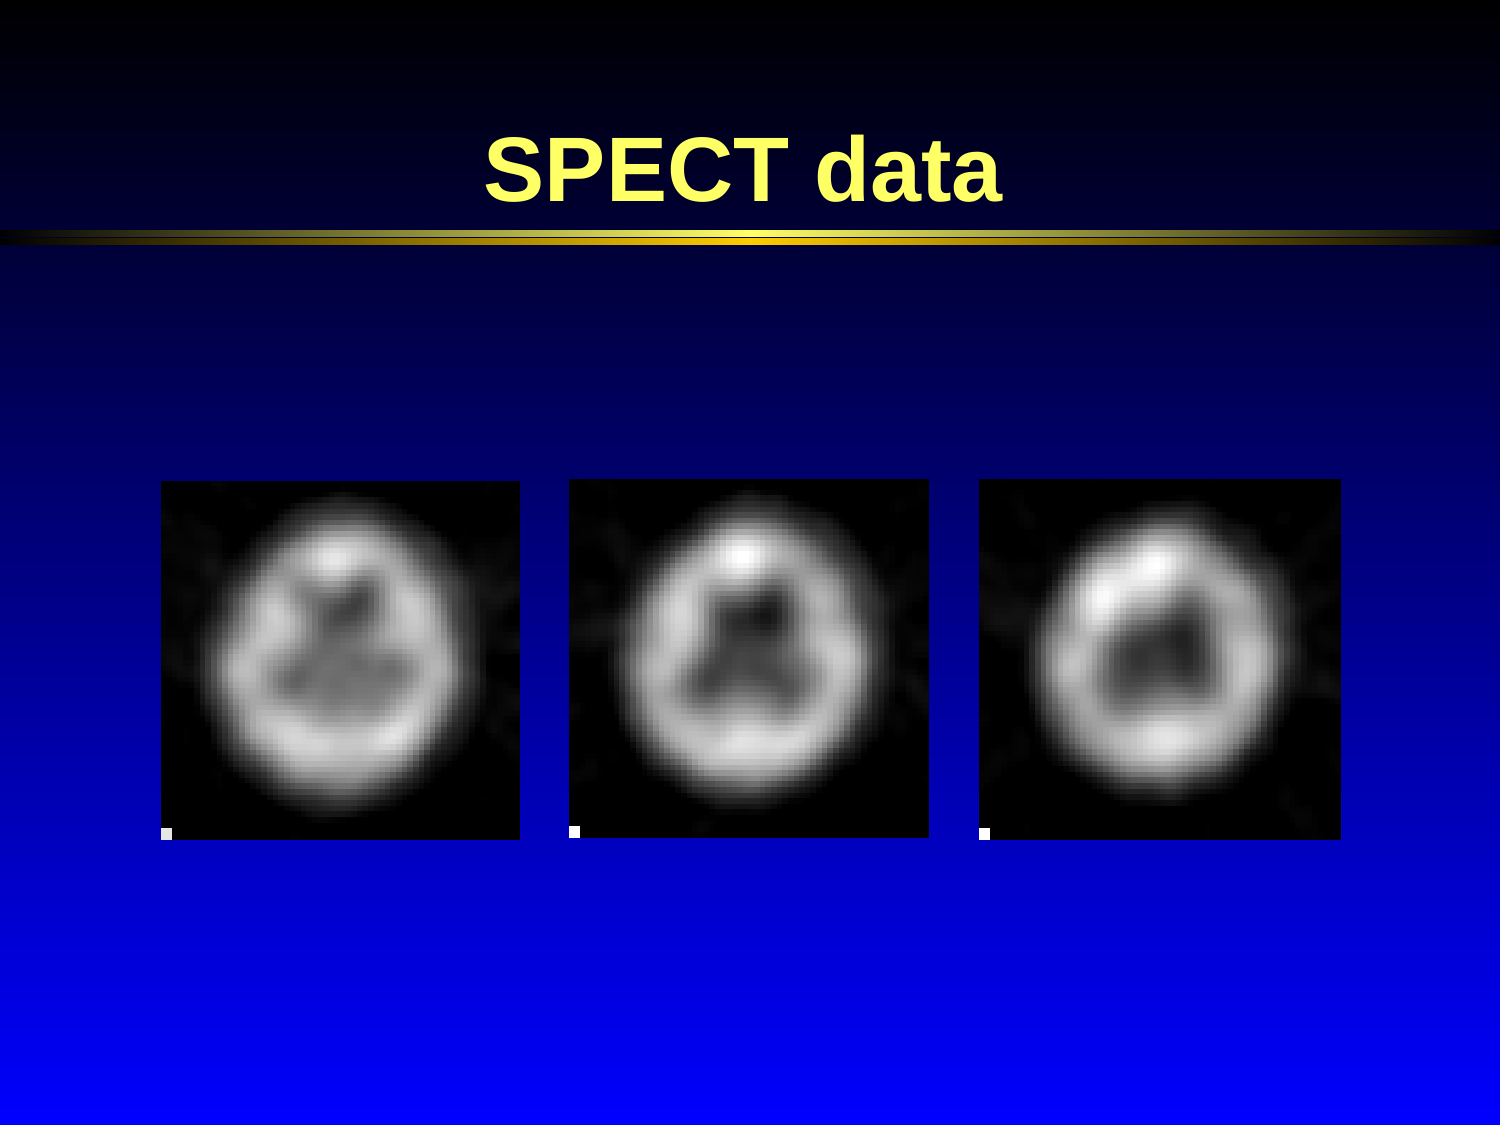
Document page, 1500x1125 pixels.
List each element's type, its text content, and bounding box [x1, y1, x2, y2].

picture [979, 479, 1341, 840]
picture [161, 481, 520, 840]
picture [569, 479, 929, 838]
title SPECT data [99, 37, 1388, 225]
